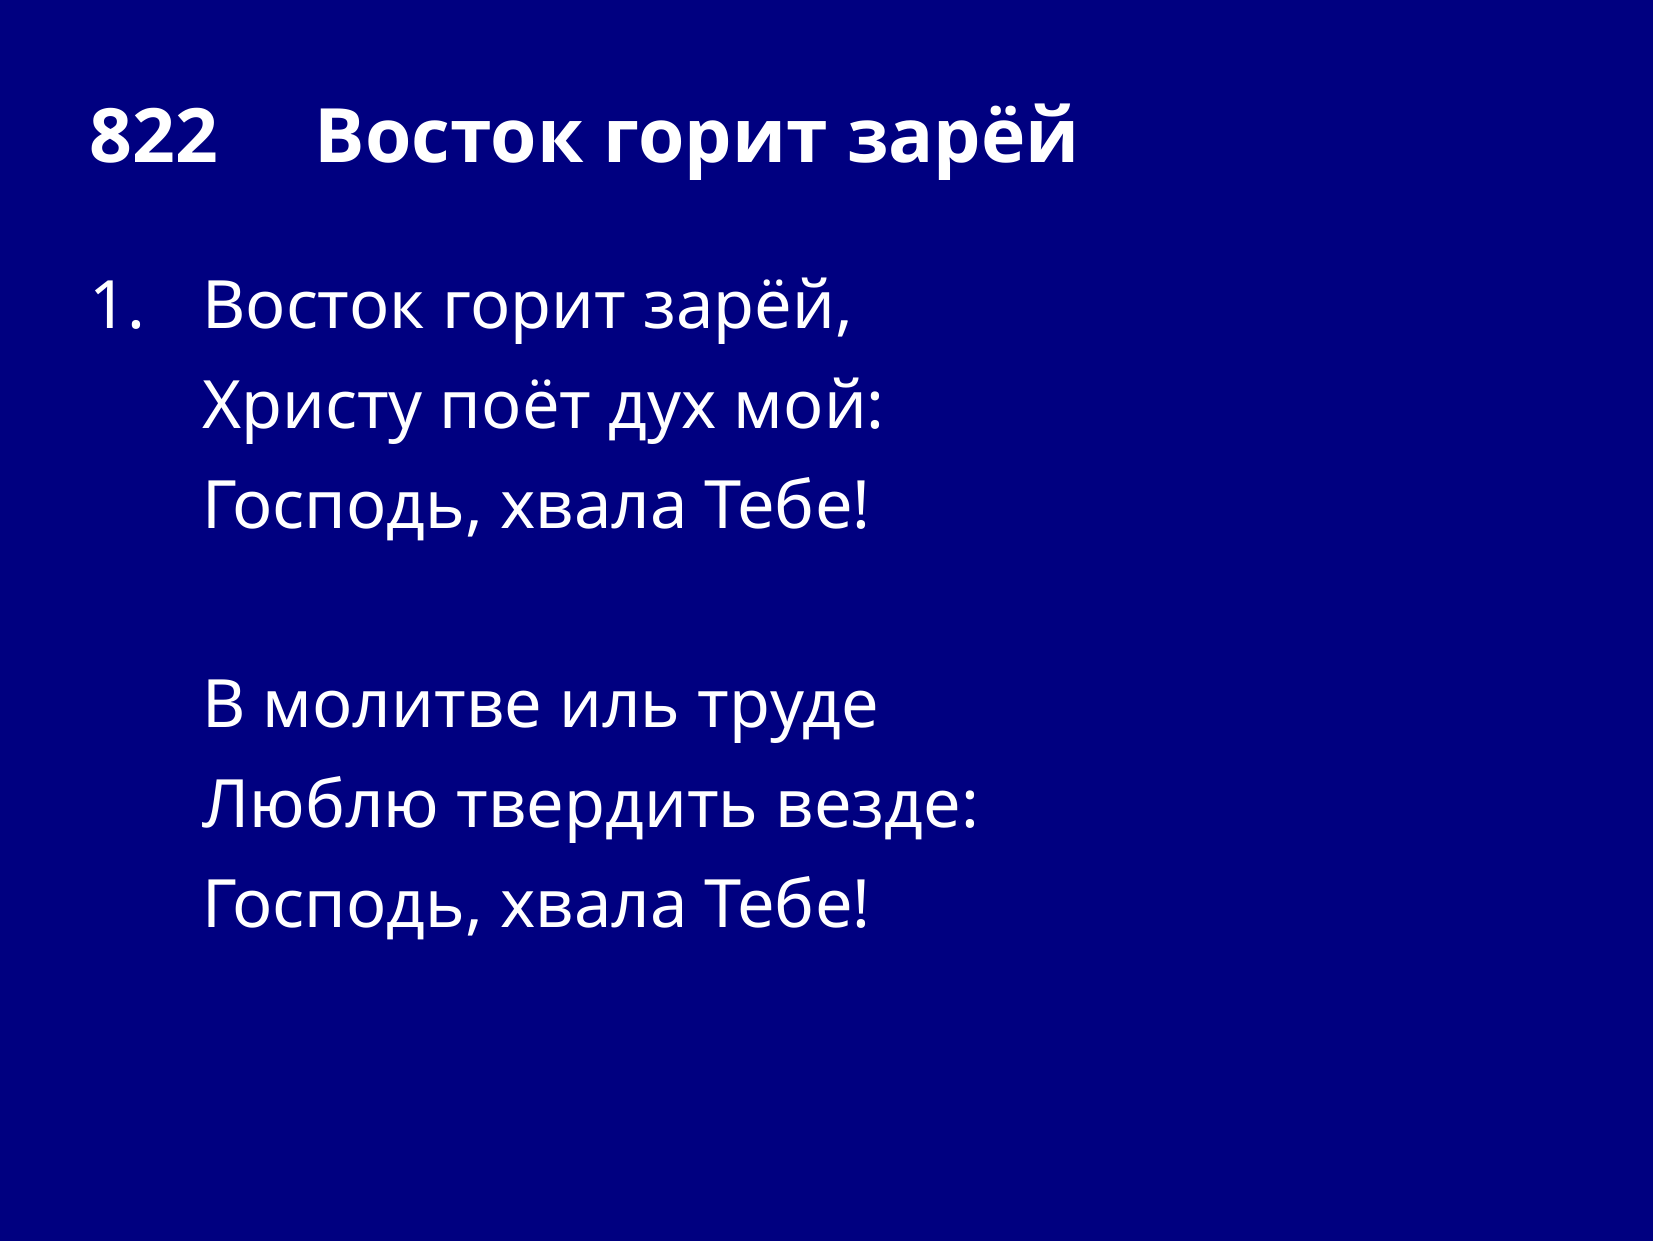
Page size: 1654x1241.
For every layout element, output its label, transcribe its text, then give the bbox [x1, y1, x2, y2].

text_box 822 Восток горит зарёй [75, 75, 1576, 188]
text_box 1. Восток горит зарёй, Христу поёт дух мой: Господь, хвала Тебе! В молитве иль труде Люблю твердить везде: Господь, хвала Тебе! [75, 188, 1576, 1163]
